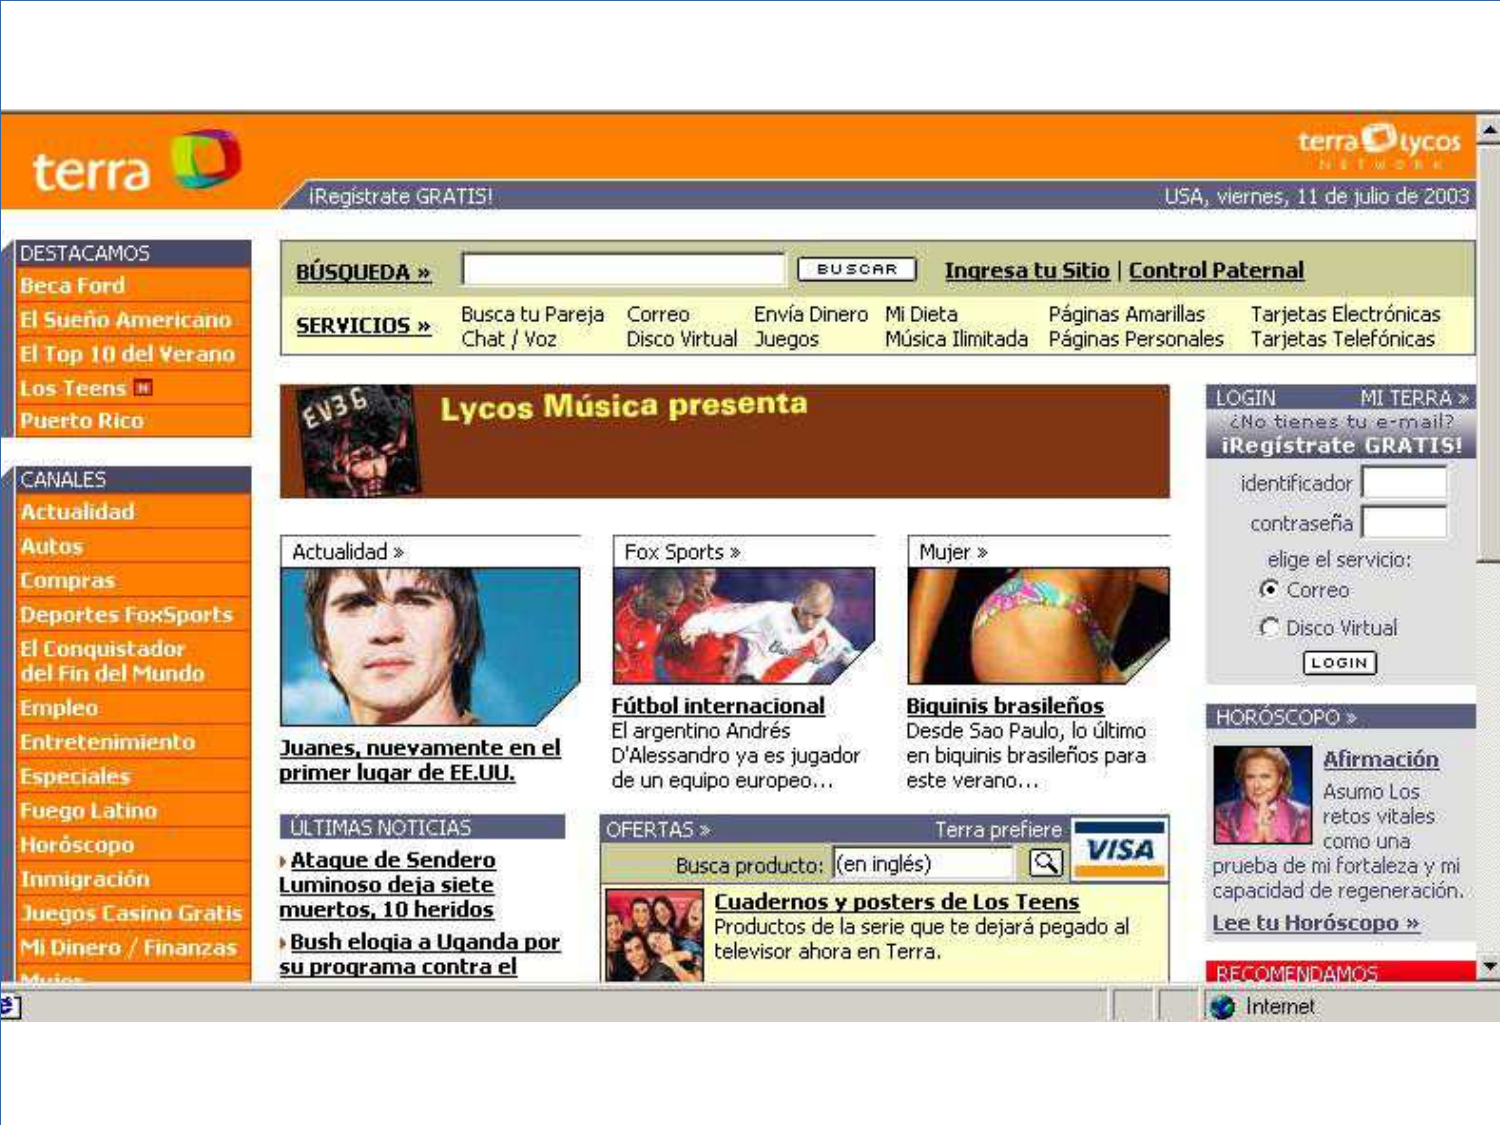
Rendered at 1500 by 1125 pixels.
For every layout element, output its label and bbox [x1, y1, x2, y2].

picture [1, 109, 1500, 1022]
text_box [0, 0, 1500, 1125]
